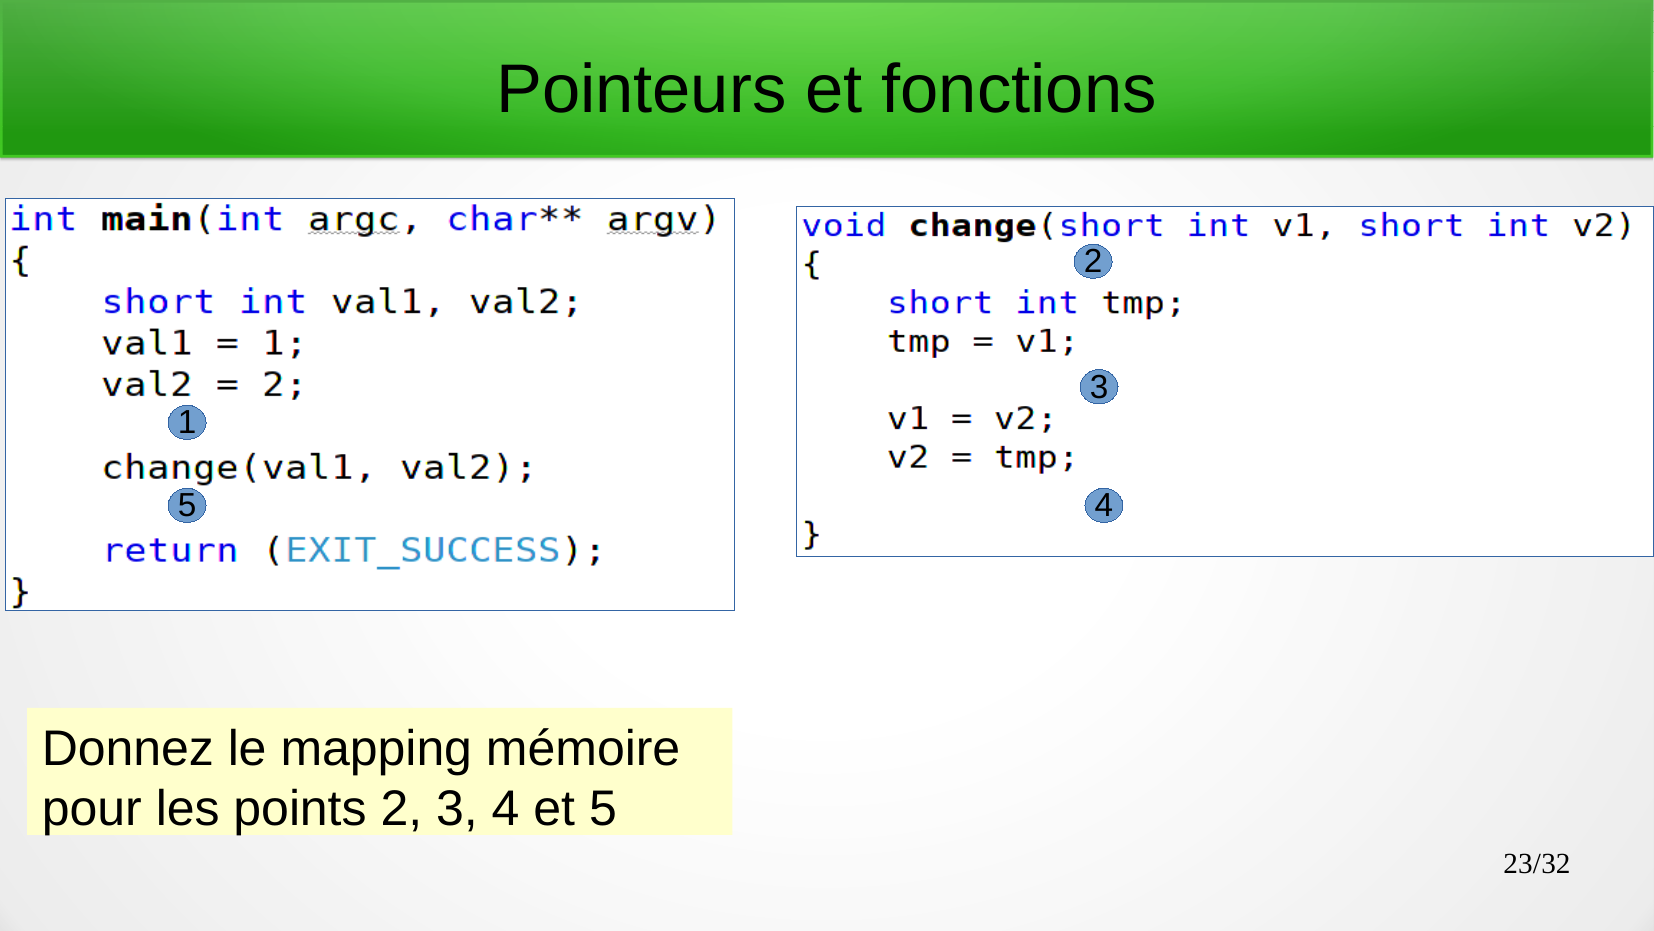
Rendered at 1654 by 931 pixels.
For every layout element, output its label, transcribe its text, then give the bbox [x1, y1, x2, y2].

picture [5, 198, 735, 611]
text_box 2 [1074, 244, 1113, 279]
title Pointeurs et fonctions [82, 35, 1571, 142]
text_box 3 [1080, 369, 1119, 404]
text_box 5 [168, 488, 207, 523]
text_box 4 [1084, 488, 1123, 523]
text_box Donnez le mapping mémoire pour les points 2, 3, 4 et 5 [27, 707, 733, 835]
picture [796, 206, 1654, 557]
text_box 1 [168, 405, 207, 440]
